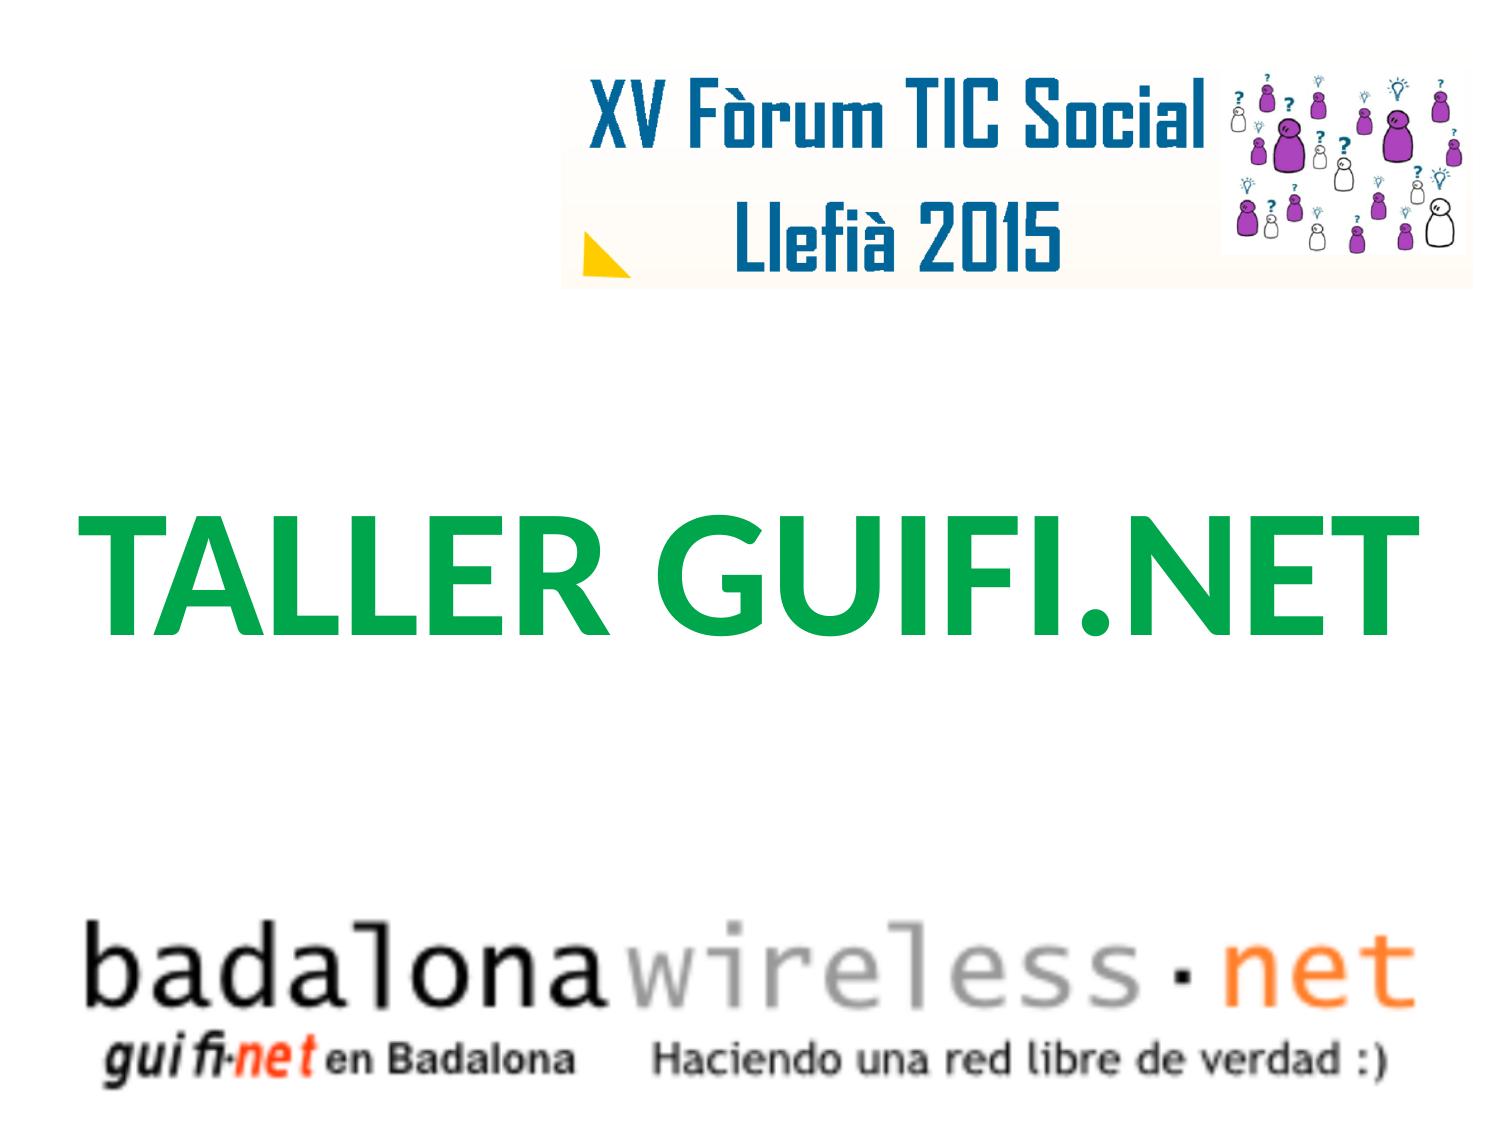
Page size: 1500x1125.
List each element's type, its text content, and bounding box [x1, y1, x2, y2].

picture [561, 53, 1473, 289]
text_box TALLER GUIFI.NET [62, 444, 1438, 700]
picture [47, 870, 1453, 1125]
